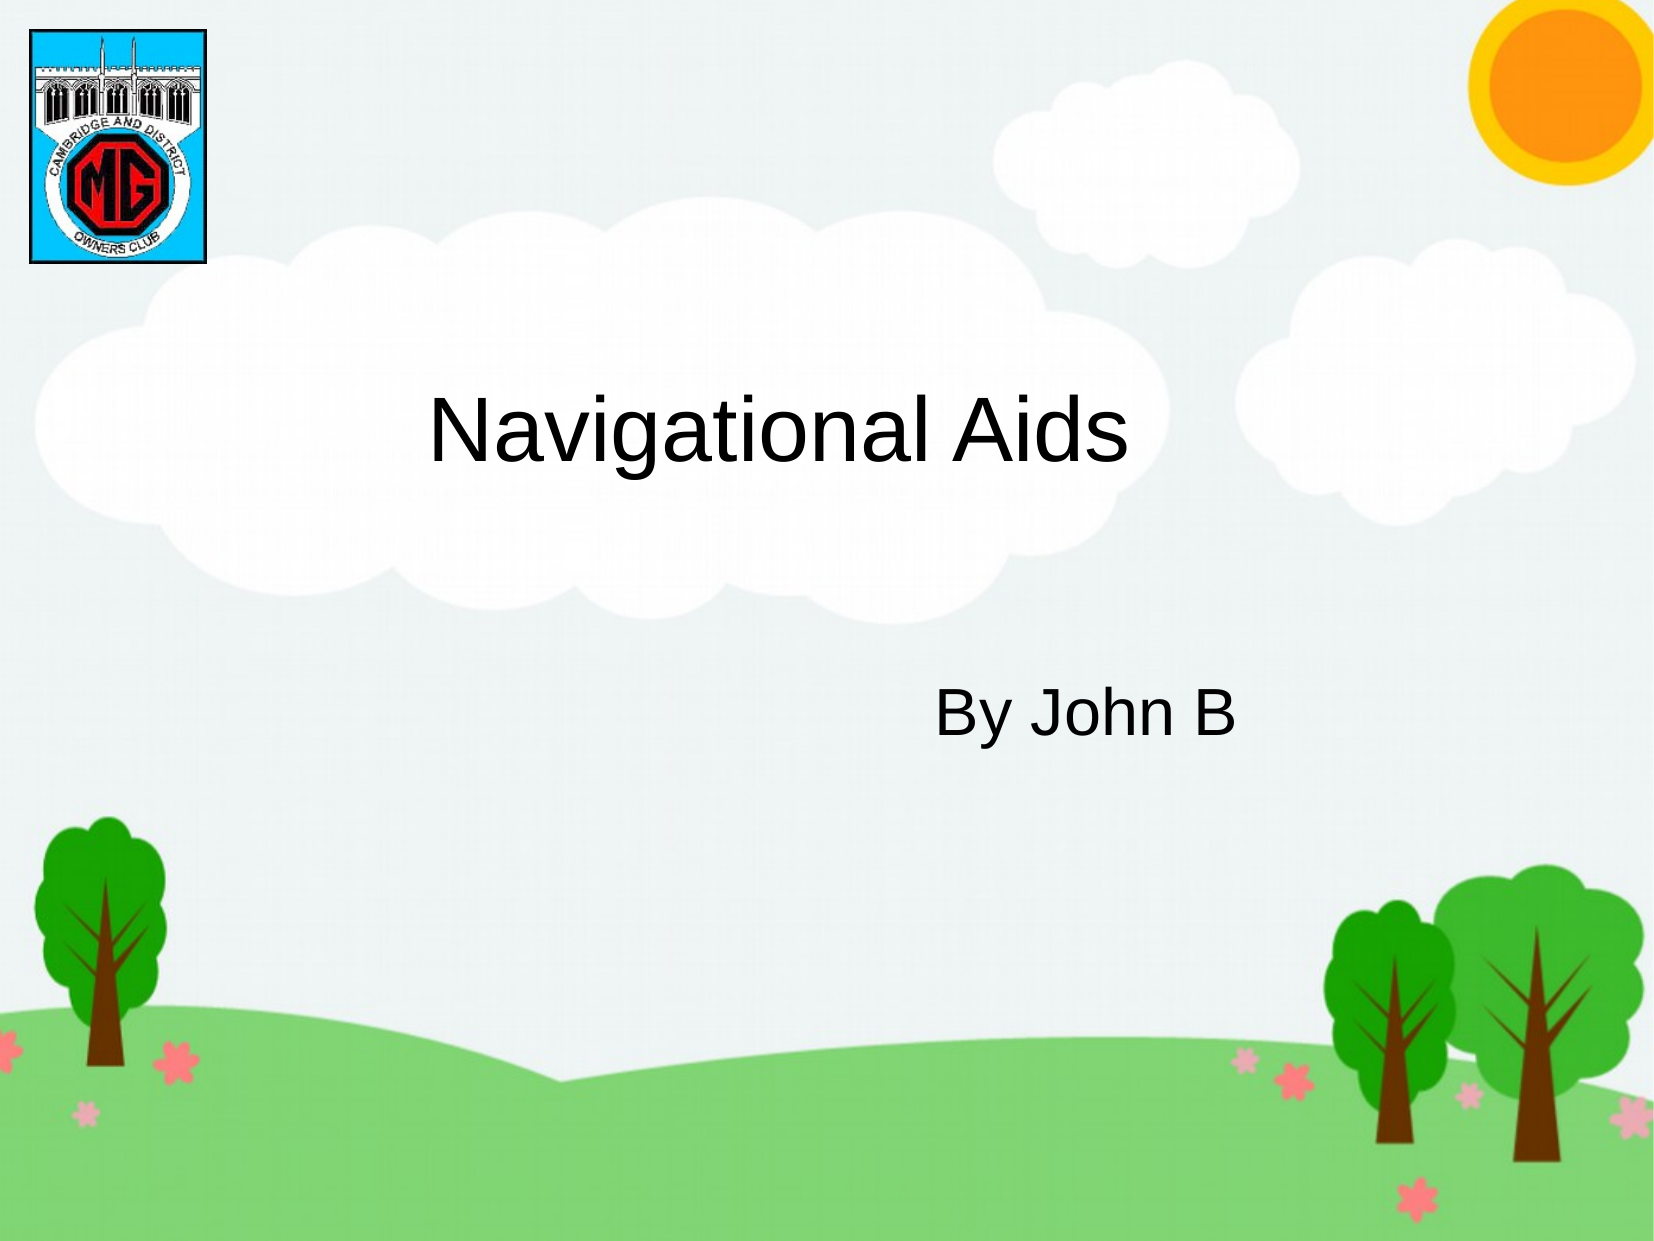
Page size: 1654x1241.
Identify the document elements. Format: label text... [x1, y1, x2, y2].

picture [0, 0, 1654, 1241]
subtitle By John B [661, 632, 1512, 792]
title Navigational Aids [47, 283, 1512, 577]
